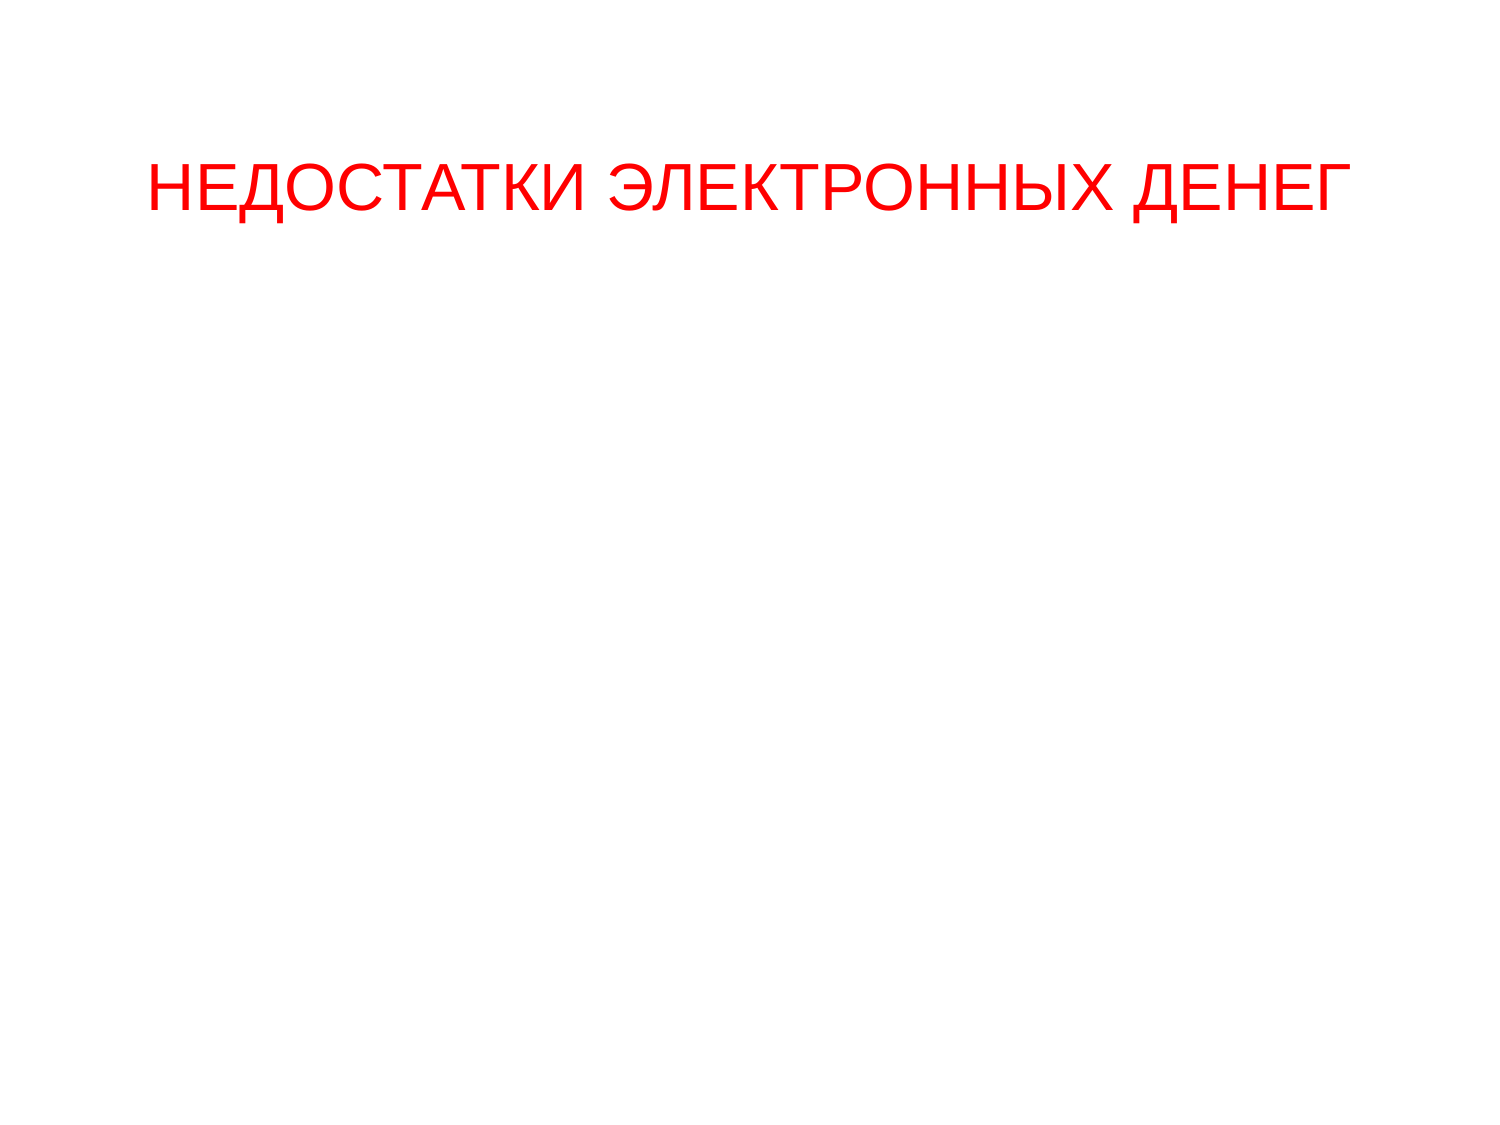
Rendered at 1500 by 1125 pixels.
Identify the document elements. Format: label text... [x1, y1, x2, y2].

title НЕДОСТАТКИ ЭЛЕКТРОННЫХ ДЕНЕГ [75, 44, 1425, 233]
